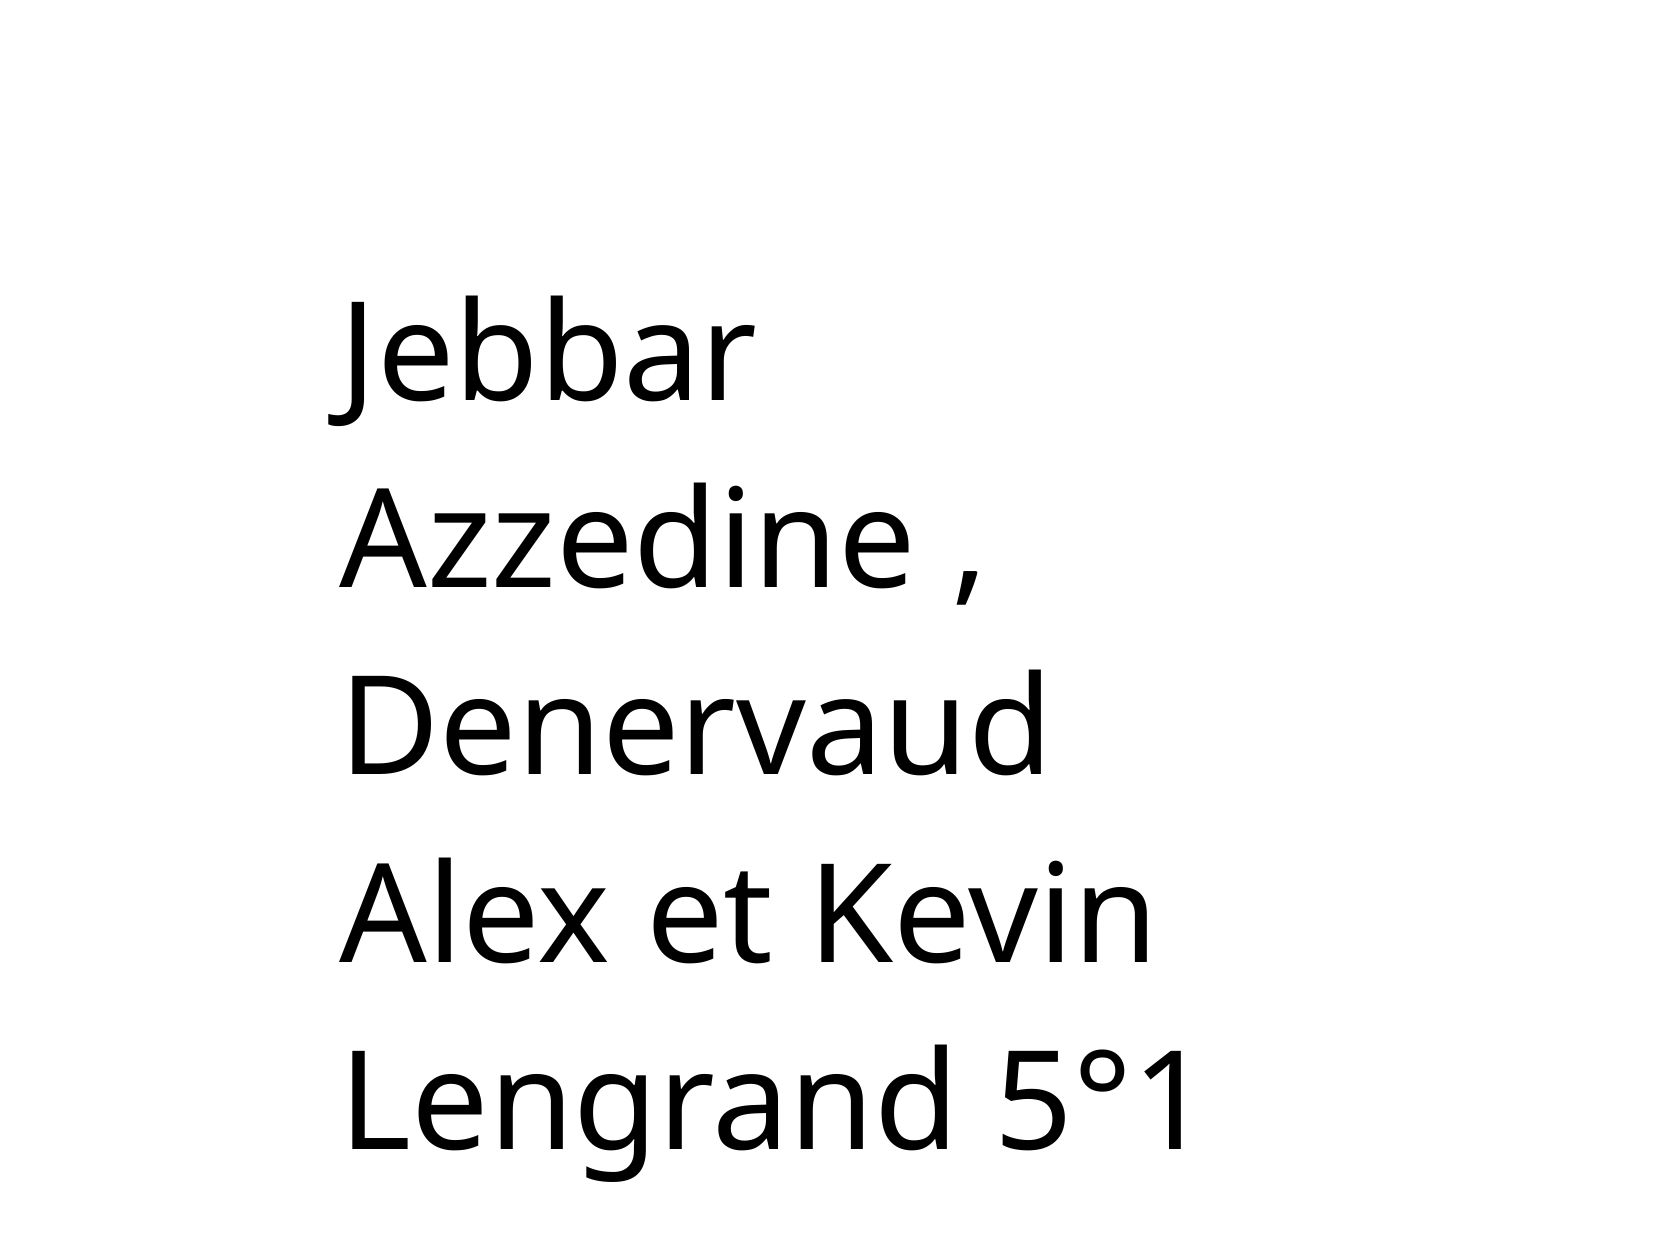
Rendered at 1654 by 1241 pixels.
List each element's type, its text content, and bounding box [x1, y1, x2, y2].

text_box Jebbar Azzedine , Denervaud Alex et Kevin Lengrand 5°1 [324, 245, 1329, 945]
